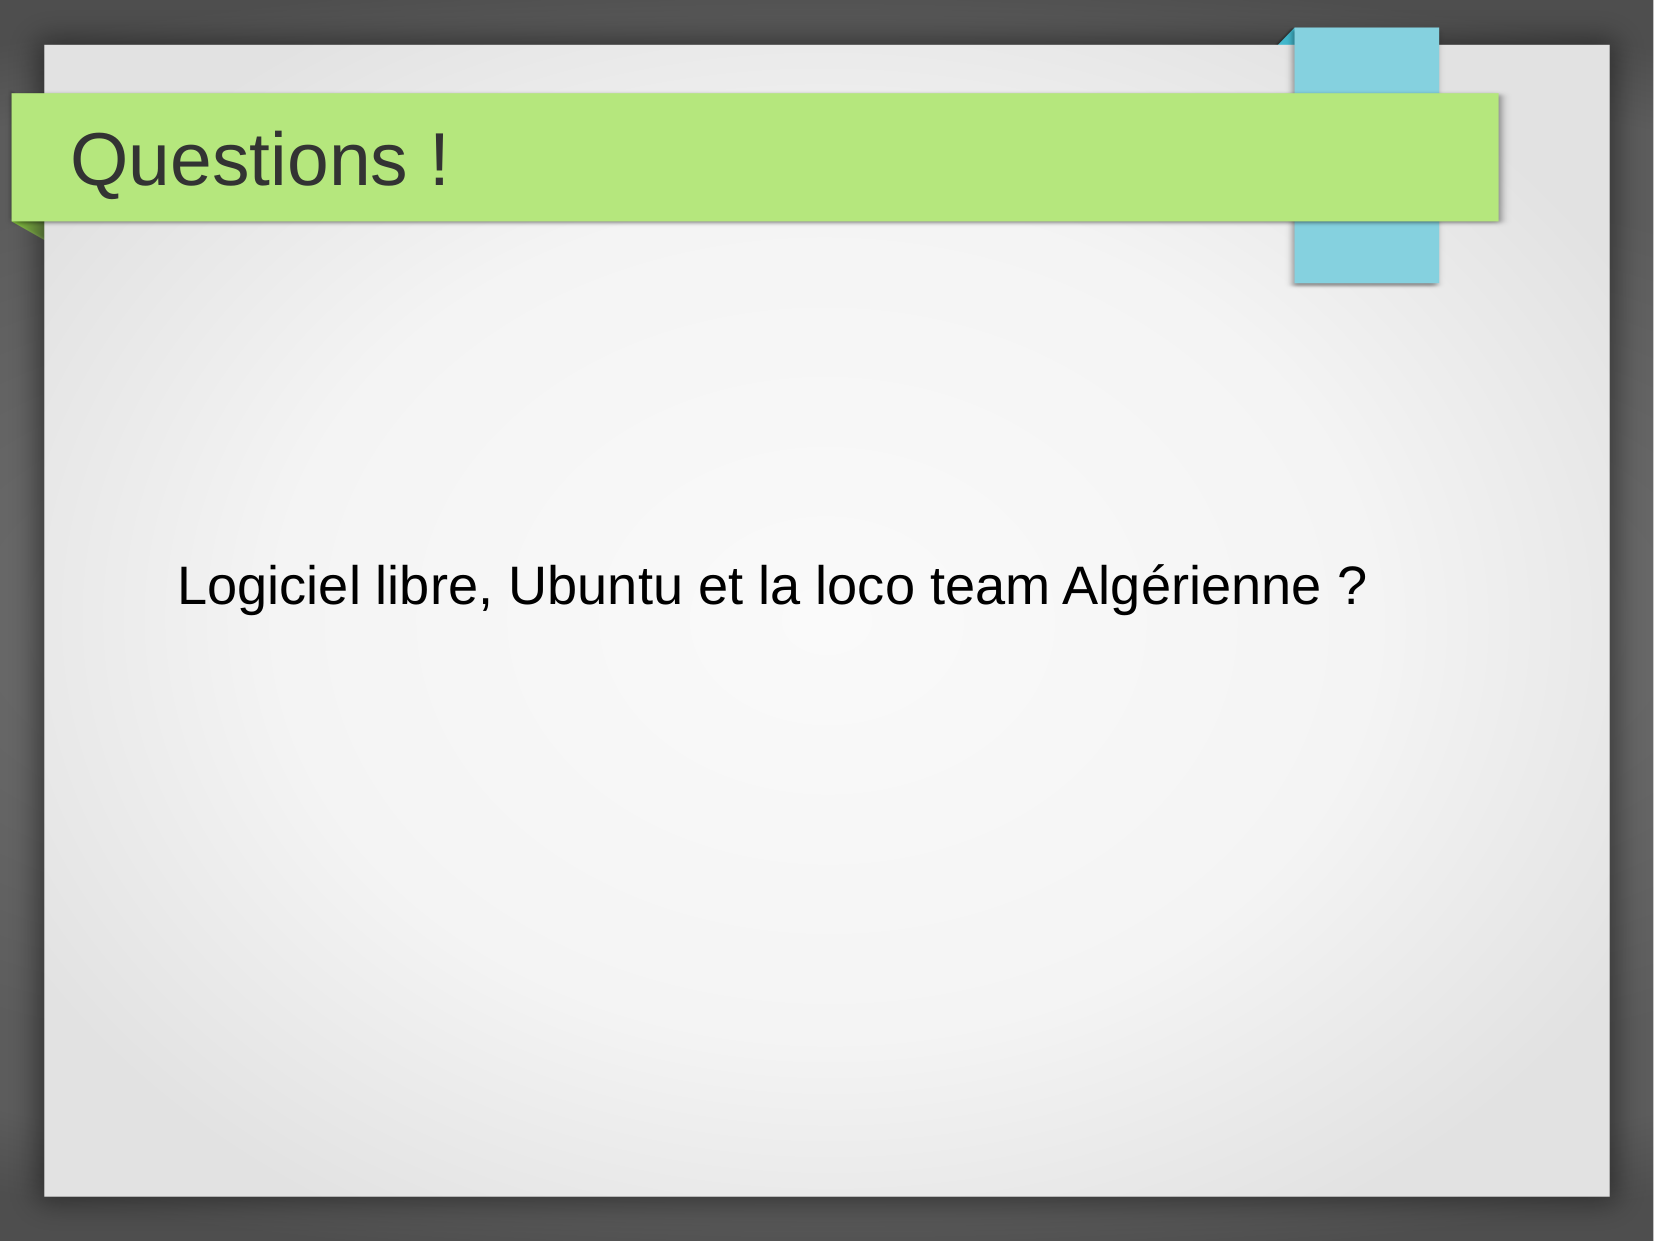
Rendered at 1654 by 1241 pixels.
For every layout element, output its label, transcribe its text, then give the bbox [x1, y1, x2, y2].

picture [0, 0, 1654, 1241]
title Questions ! [70, 106, 1229, 213]
list Logiciel libre, Ubuntu et la loco team Algérienne ? [106, 555, 1562, 686]
